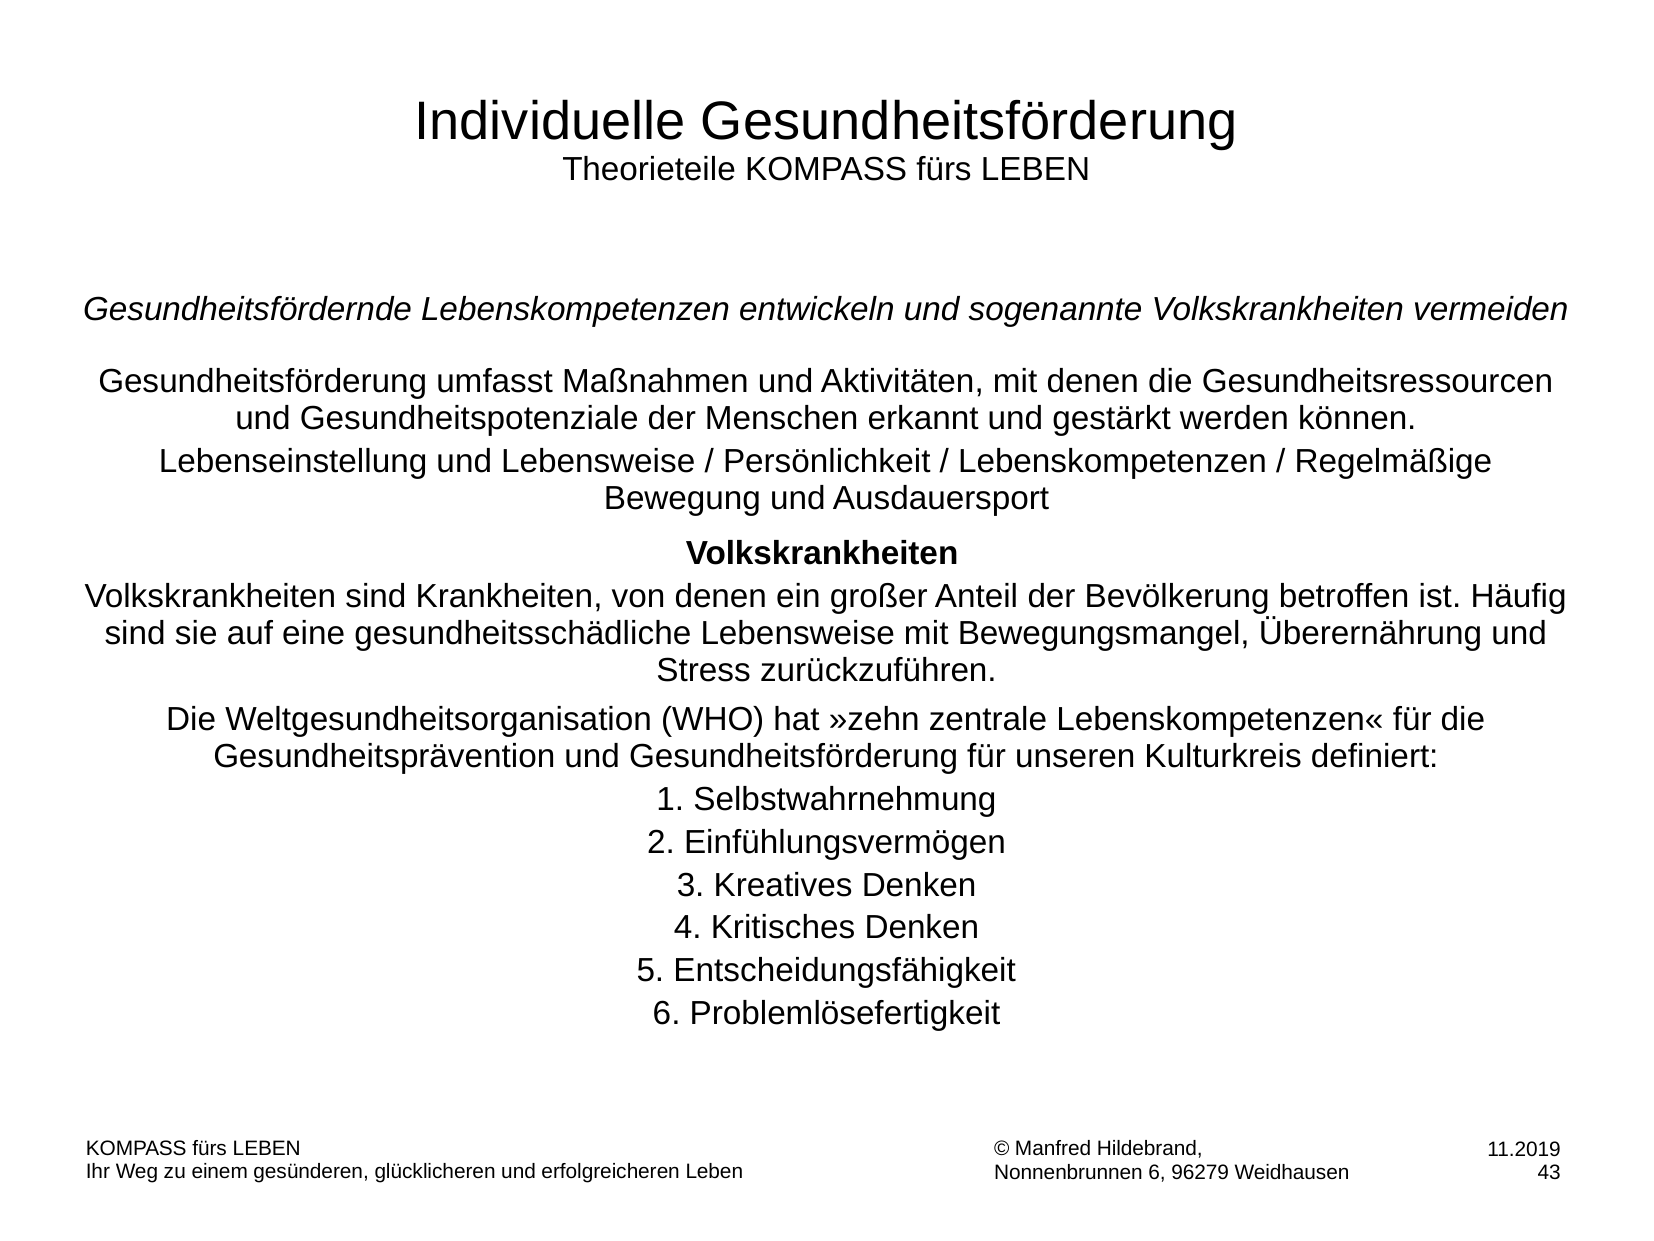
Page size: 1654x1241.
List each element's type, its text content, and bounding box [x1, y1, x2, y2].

text_box 11.2019 43 [1405, 1118, 1576, 1203]
text_box © Manfred Hildebrand, Nonnenbrunnen 6, 96279 Weidhausen [979, 1118, 1389, 1203]
text_box KOMPASS fürs LEBEN Ihr Weg zu einem gesünderen, glücklicheren und erfolgreicheren Leben [70, 1118, 964, 1202]
title Individuelle Gesundheitsförderung Theorieteile KOMPASS fürs LEBEN [82, 49, 1571, 257]
list Gesundheitsfördernde Lebenskompetenzen entwickeln und sogenannte Volkskrankheiten vermeiden Gesundheitsförderung umfasst Maßnahmen und Aktivitäten, mit denen die Gesundheitsressourcen und Gesundheitspotenziale der Menschen erkannt und gestärkt werden können. Lebenseinstellung und Lebensweise / Persönlichkeit / Lebenskompetenzen / Regelmäßige Bewegung und Ausdauersport Volkskrankheiten Volkskrankheiten sind Krankheiten, von denen ein großer Anteil der Bevölkerung betroffen ist. Häufig sind sie auf eine gesundheitsschädliche Lebensweise mit Bewegungsmangel, Überernährung und Stress zurückzuführen. Die Weltgesundheitsorganisation (WHO) hat »zehn zentrale Lebenskompetenzen« für die Gesundheitsprävention und Gesundheitsförderung für unseren Kulturkreis definiert: 1. Selbstwahrnehmung 2. Einfühlungsvermögen 3. Kreatives Denken 4. Kritisches Denken 5. Entscheidungsfähigkeit 6. Problemlösefertigkeit [82, 290, 1571, 1109]
